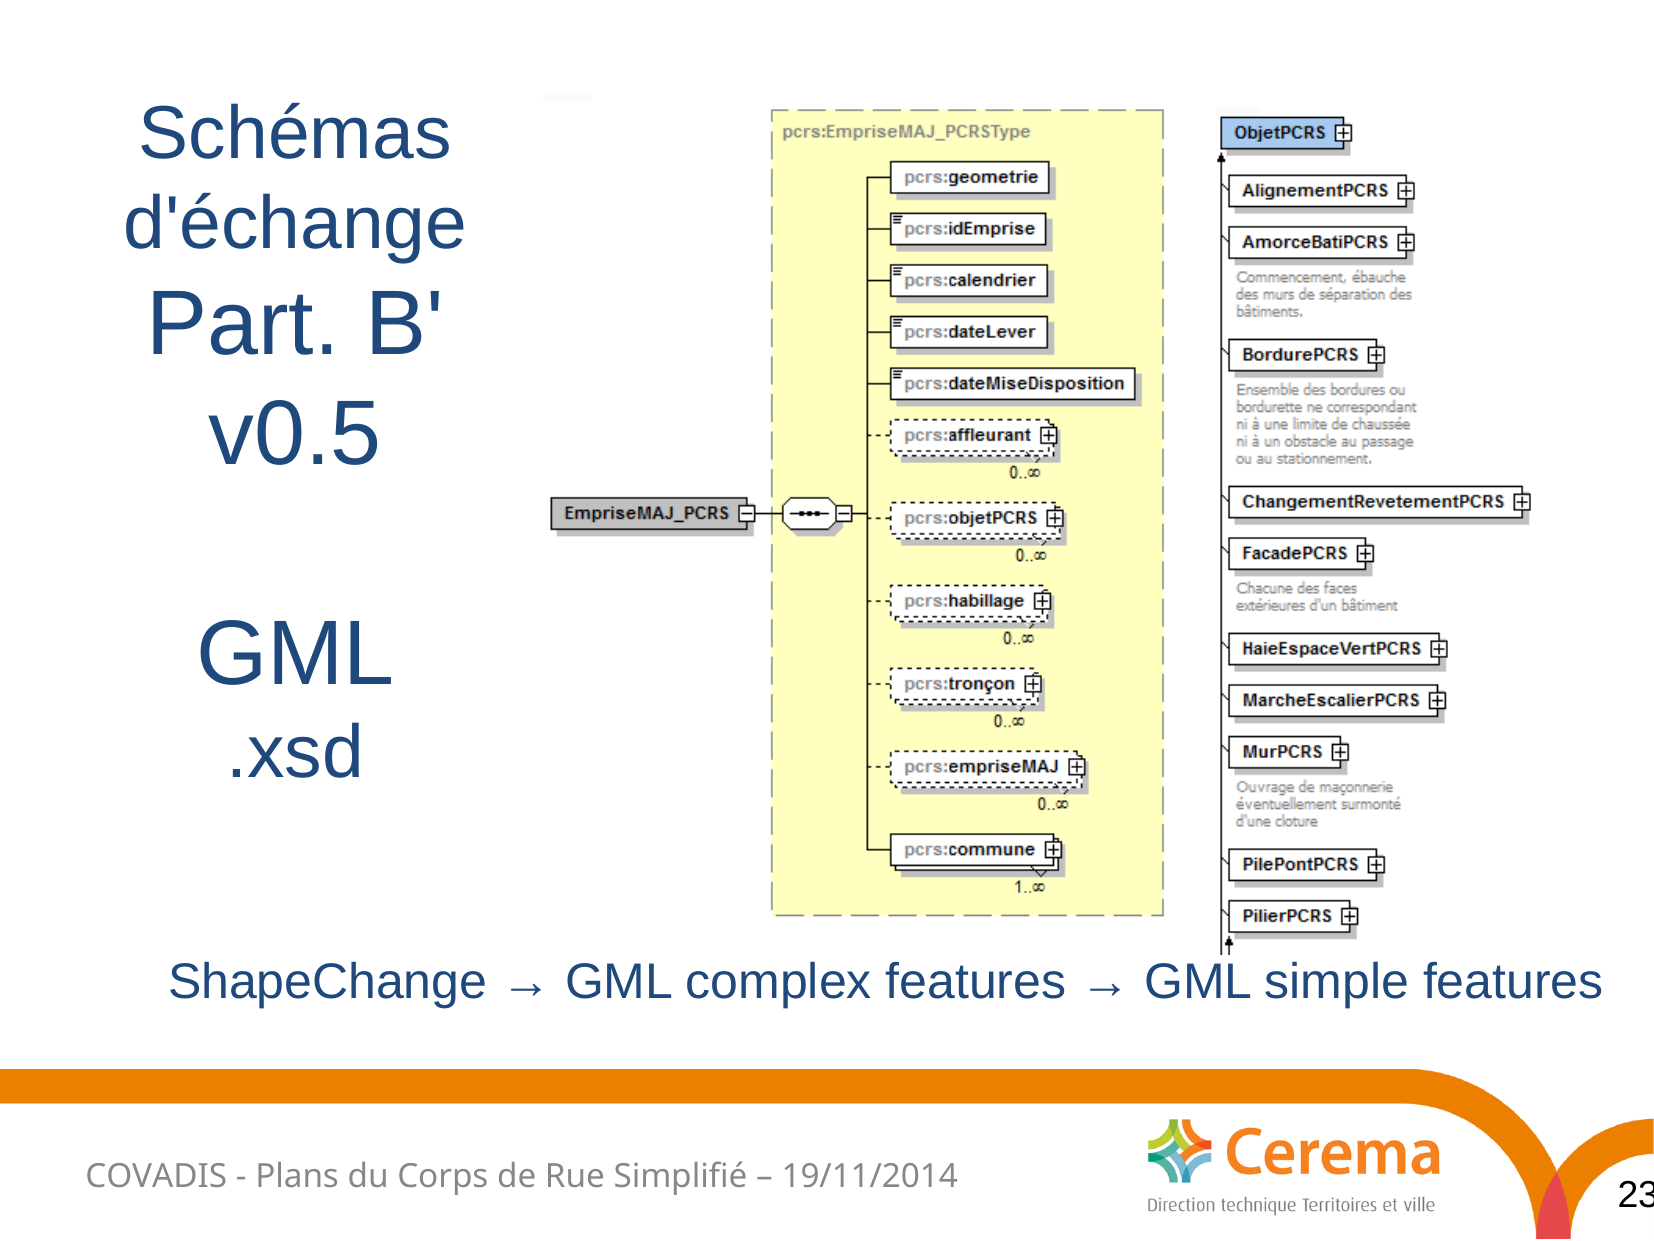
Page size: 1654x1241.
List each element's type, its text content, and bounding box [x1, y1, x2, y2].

picture [543, 94, 1175, 929]
text_box ShapeChange → GML complex features → GML simple features [153, 940, 1620, 1016]
picture [0, 1069, 1654, 1239]
title Schémas d'échange Part. B' v0.5 GML .xsd [23, 25, 568, 851]
picture [1216, 106, 1542, 955]
